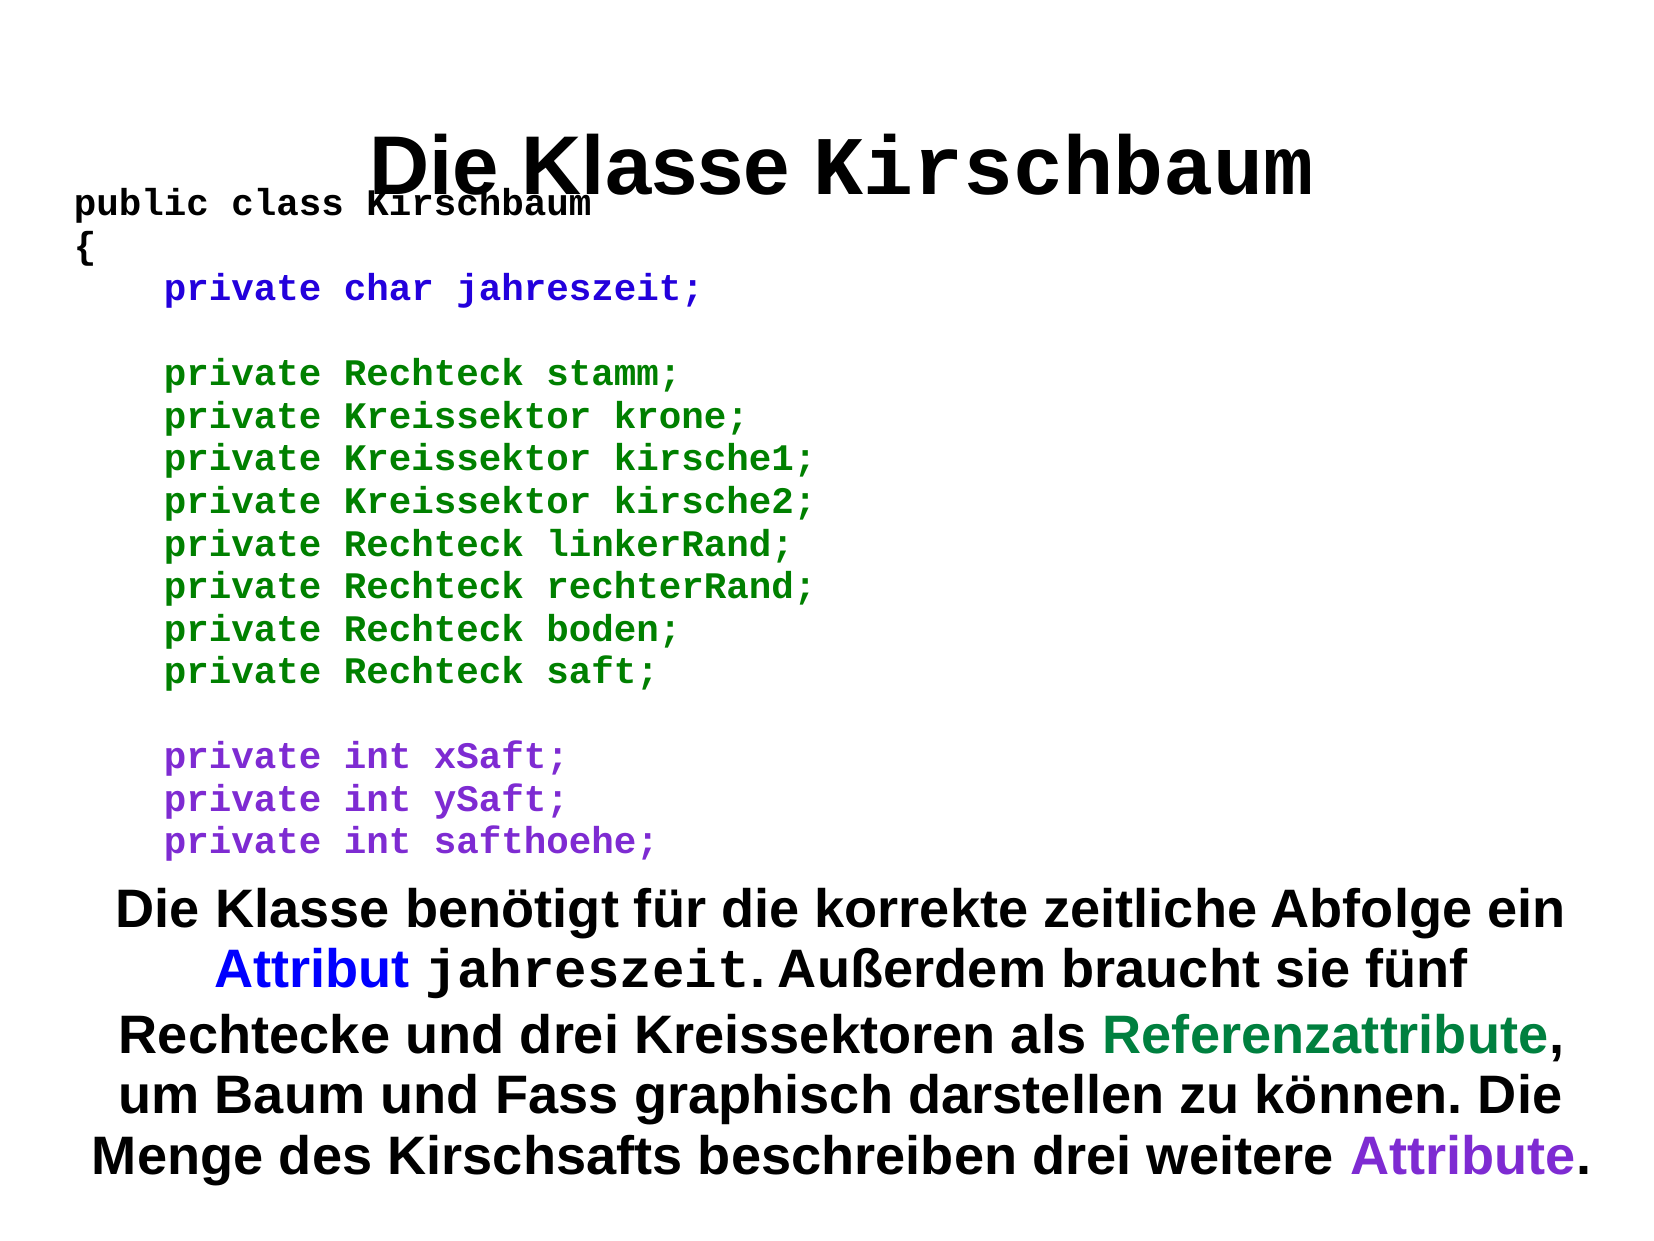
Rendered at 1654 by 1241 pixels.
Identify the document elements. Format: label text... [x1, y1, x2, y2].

text_box public class Kirschbaum { private char jahreszeit; private Rechteck stamm; private Kreissektor krone; private Kreissektor kirsche1; private Kreissektor kirsche2; private Rechteck linkerRand; private Rechteck rechterRand; private Rechteck boden; private Rechteck saft; private int xSaft; private int ySaft; private int safthoehe; [59, 177, 1625, 869]
text_box Die Klasse Kirschbaum [88, 62, 1595, 177]
text_box Die Klasse benötigt für die korrekte zeitliche Abfolge ein Attribut jahreszeit. Außerdem braucht sie fünf Rechtecke und drei Kreissektoren als Referenzattribute, um Baum und Fass graphisch darstellen zu können. Die Menge des Kirschsafts beschreiben drei weitere Attribute. [59, 871, 1625, 1201]
